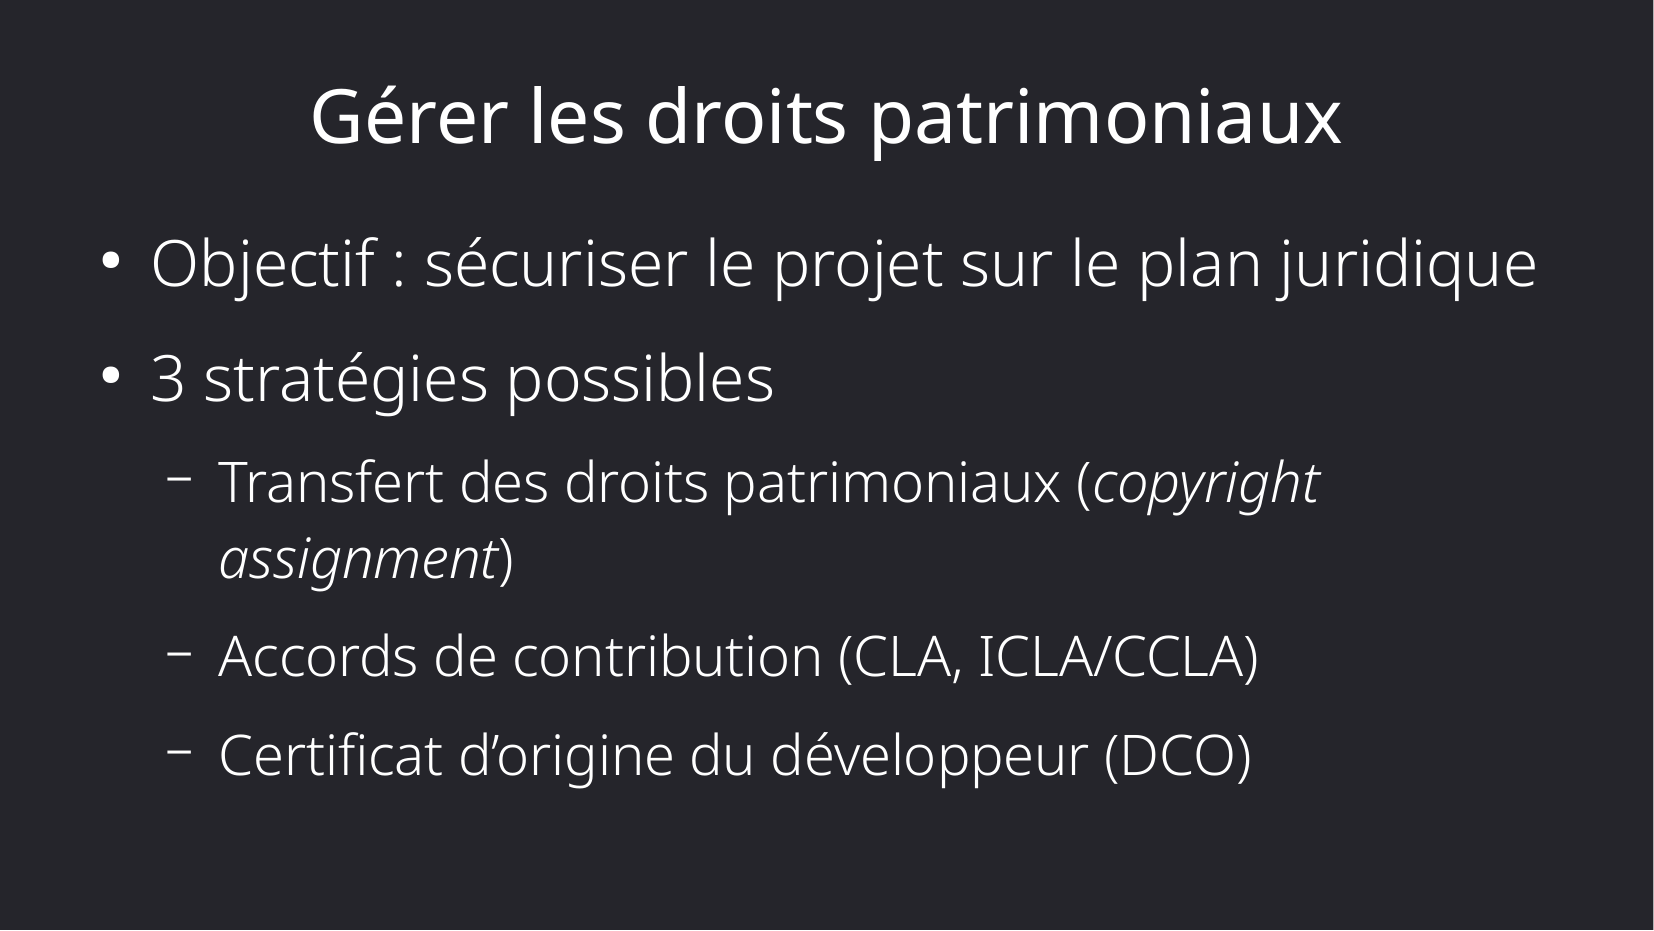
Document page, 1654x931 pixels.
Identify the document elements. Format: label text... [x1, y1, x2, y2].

list Objectif : sécuriser le projet sur le plan juridique 3 stratégies possibles Transfert des droits patrimoniaux (copyright assignment) Accords de contribution (CLA, ICLA/CCLA) Certificat d’origine du développeur (DCO) [82, 217, 1571, 857]
title Gérer les droits patrimoniaux [82, 37, 1571, 193]
